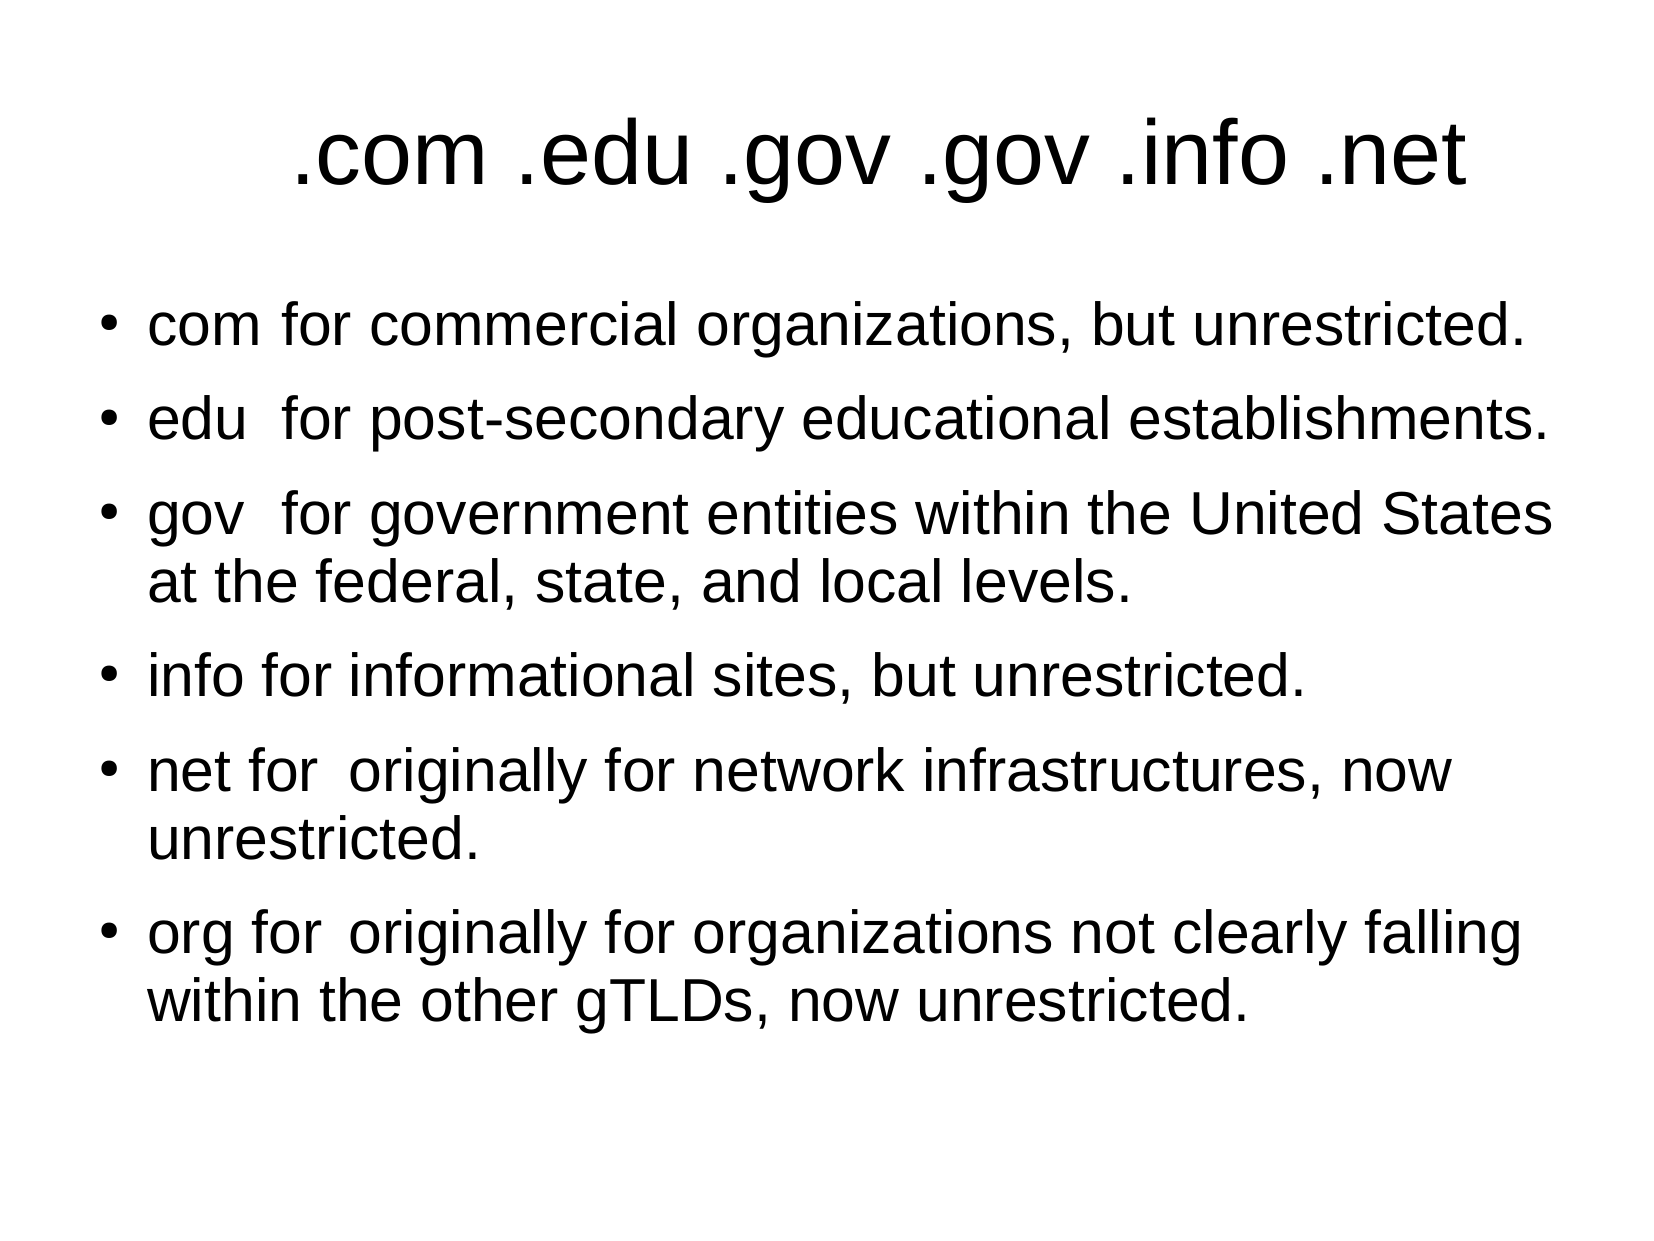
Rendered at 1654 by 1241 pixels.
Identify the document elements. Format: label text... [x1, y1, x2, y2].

title .com .edu .gov .gov .info .net [82, 56, 1571, 250]
list com for commercial organizations, but unrestricted. edu for post-secondary educational establishments. gov for government entities within the United States at the federal, state, and local levels. info for informational sites, but unrestricted. net for originally for network infrastructures, now unrestricted. org for originally for organizations not clearly falling within the other gTLDs, now unrestricted. [82, 290, 1571, 1109]
